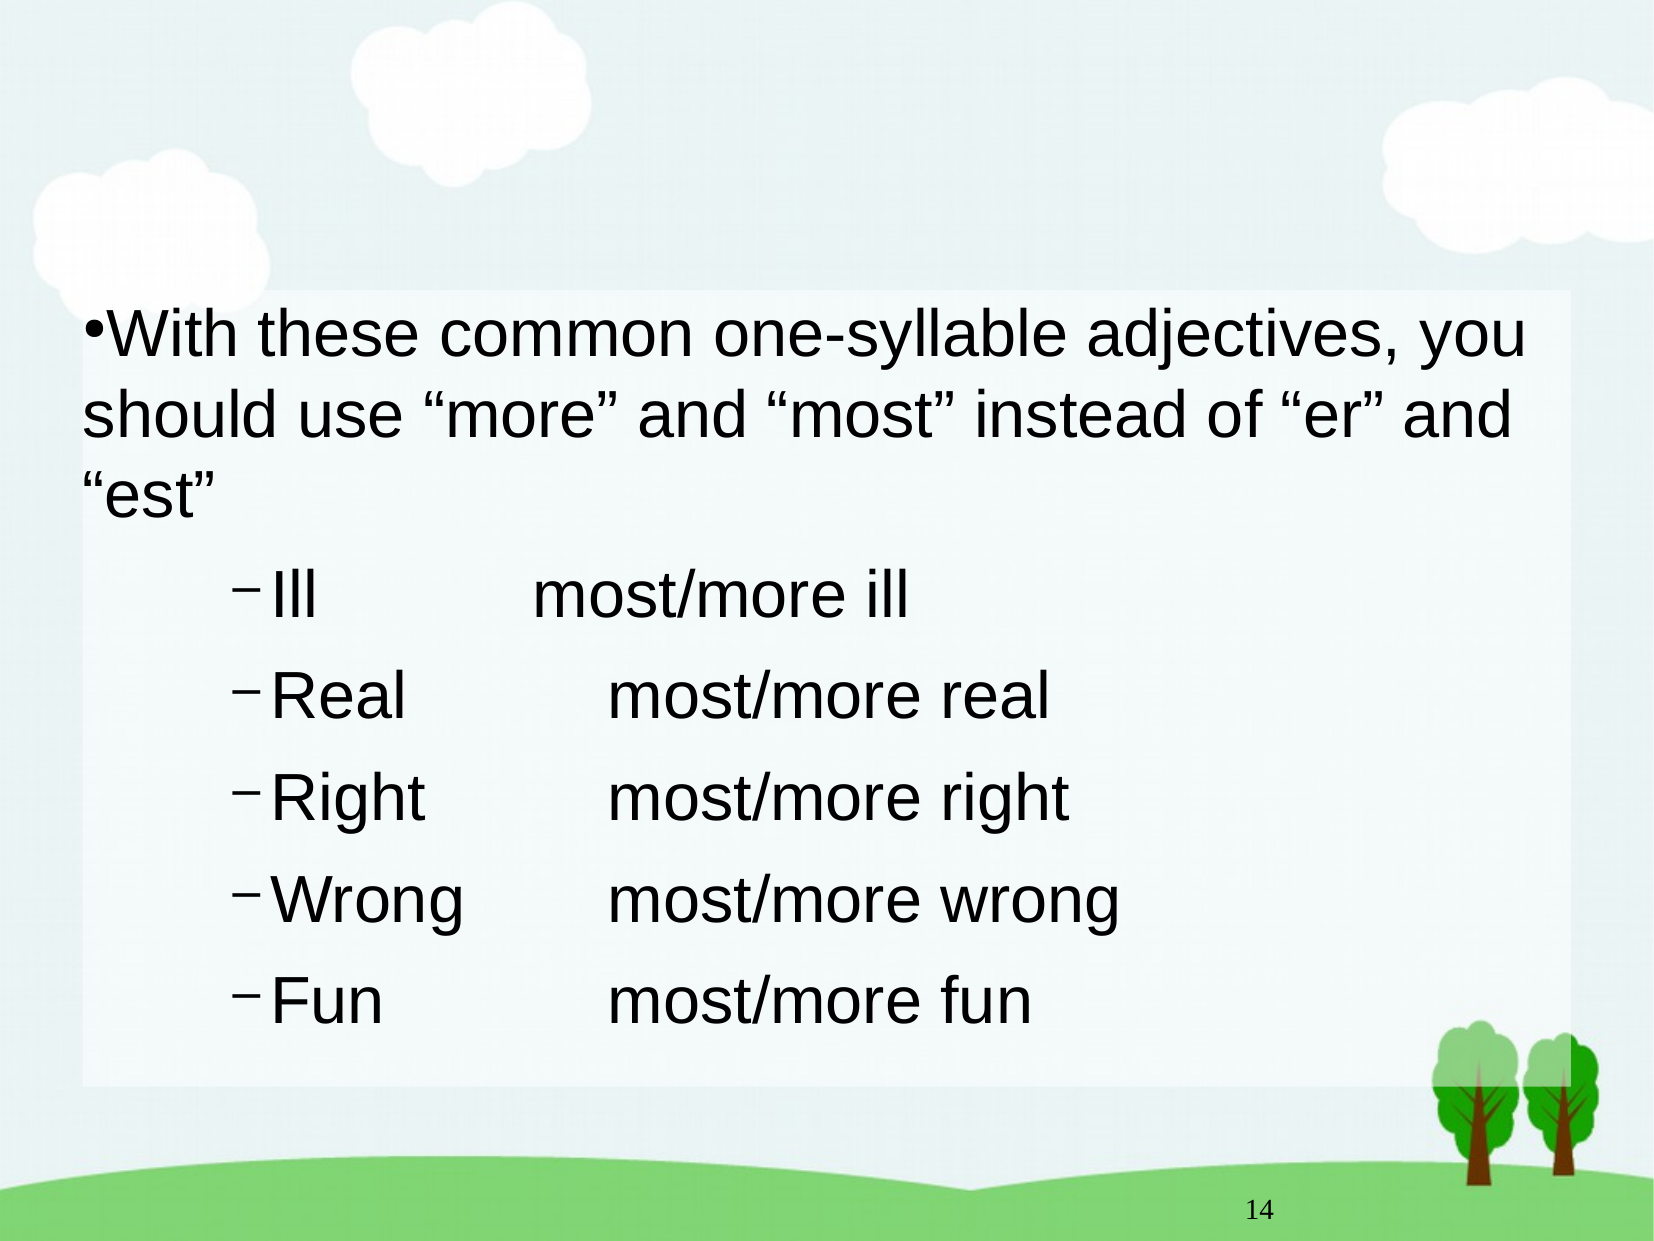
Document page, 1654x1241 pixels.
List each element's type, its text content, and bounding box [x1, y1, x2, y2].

text_box [1244, 1190, 1630, 1241]
list With these common one-syllable adjectives, you should use “more” and “most” instead of “er” and “est” Ill most/more ill Real most/more real Right most/more right Wrong most/more wrong Fun most/more fun [82, 290, 1571, 1087]
